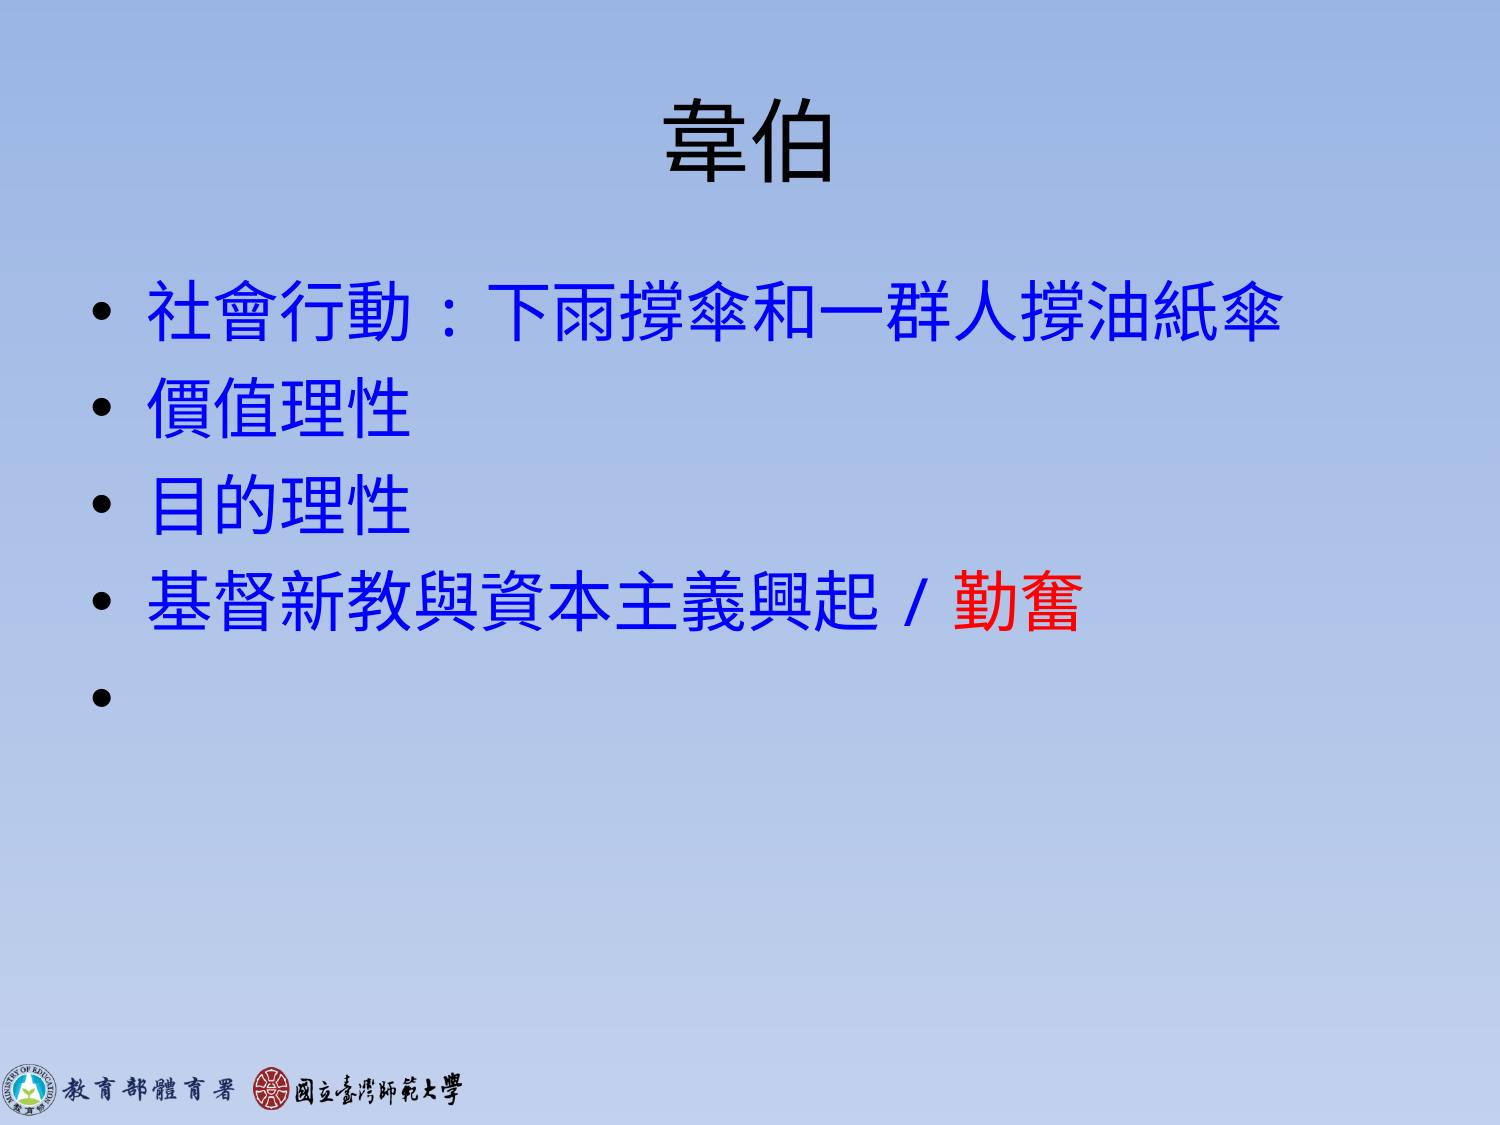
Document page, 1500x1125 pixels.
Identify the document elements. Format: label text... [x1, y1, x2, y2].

list 社會行動:下雨撐傘和一群人撐油紙傘 價值理性 目的理性 基督新教與資本主義興起/勤奮 [75, 262, 1426, 1005]
title 韋伯 [75, 45, 1426, 233]
